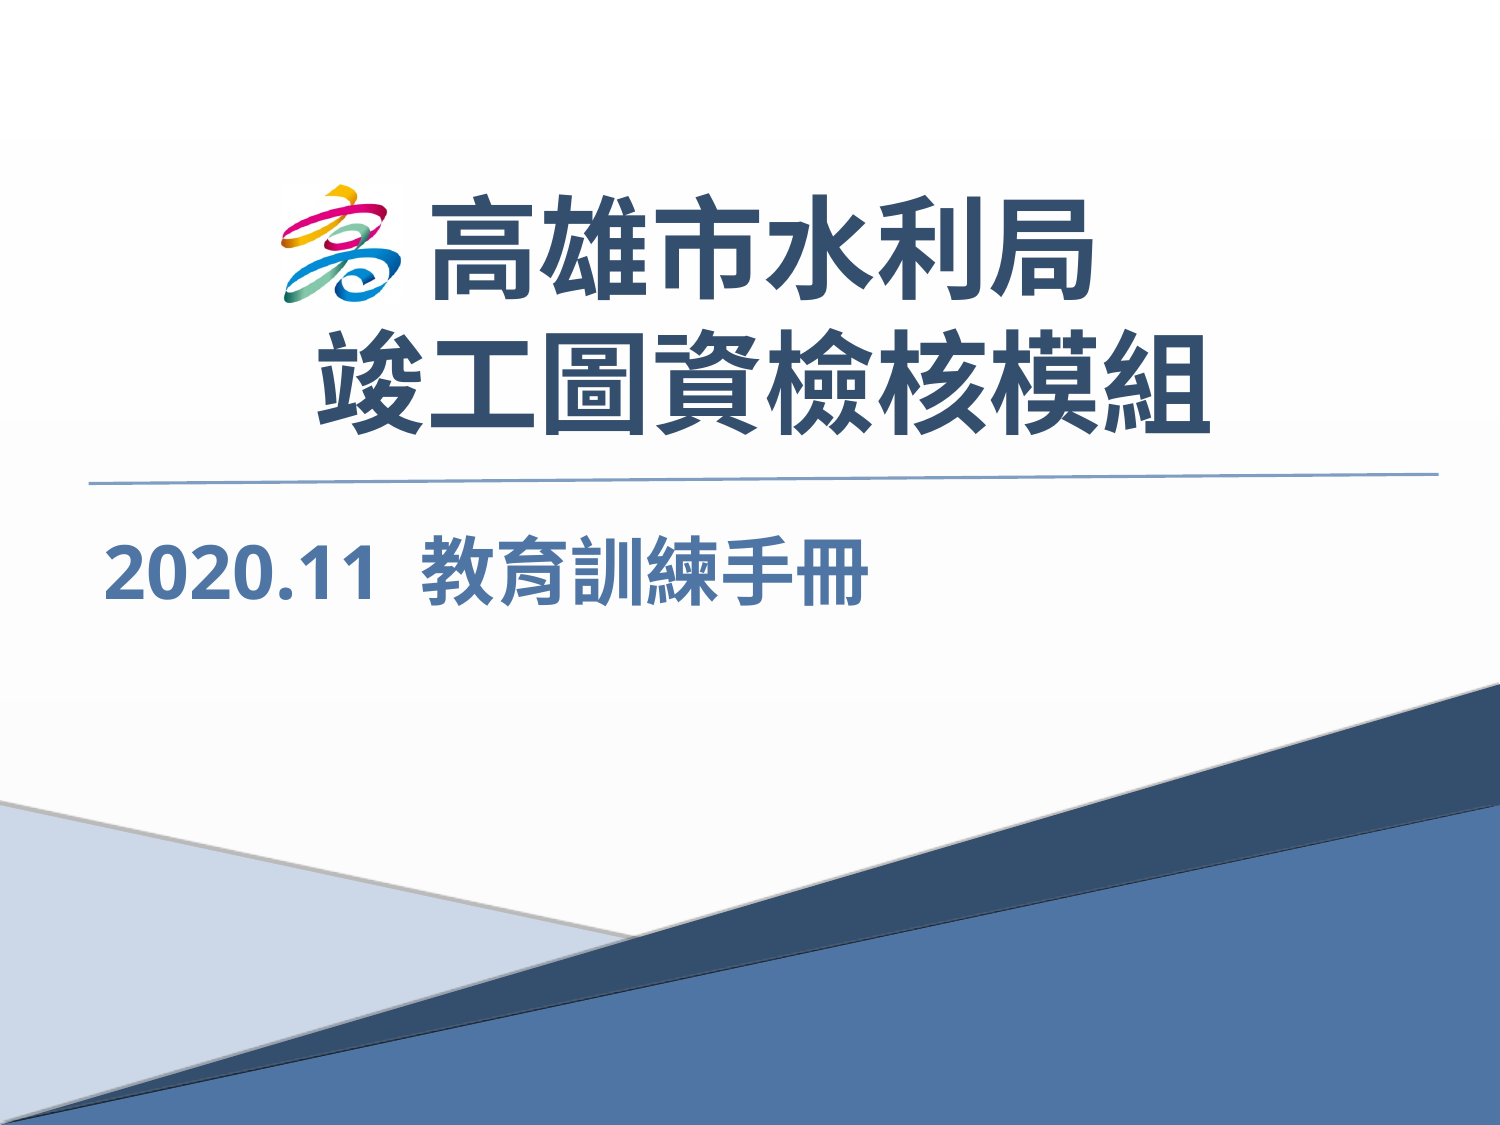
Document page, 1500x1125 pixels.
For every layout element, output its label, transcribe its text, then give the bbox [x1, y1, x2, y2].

text_box 2020.11 教育訓練手冊 [88, 517, 1221, 624]
text_box 高雄市水利局 竣工圖資檢核模組 [88, 170, 1439, 459]
picture [281, 184, 401, 304]
